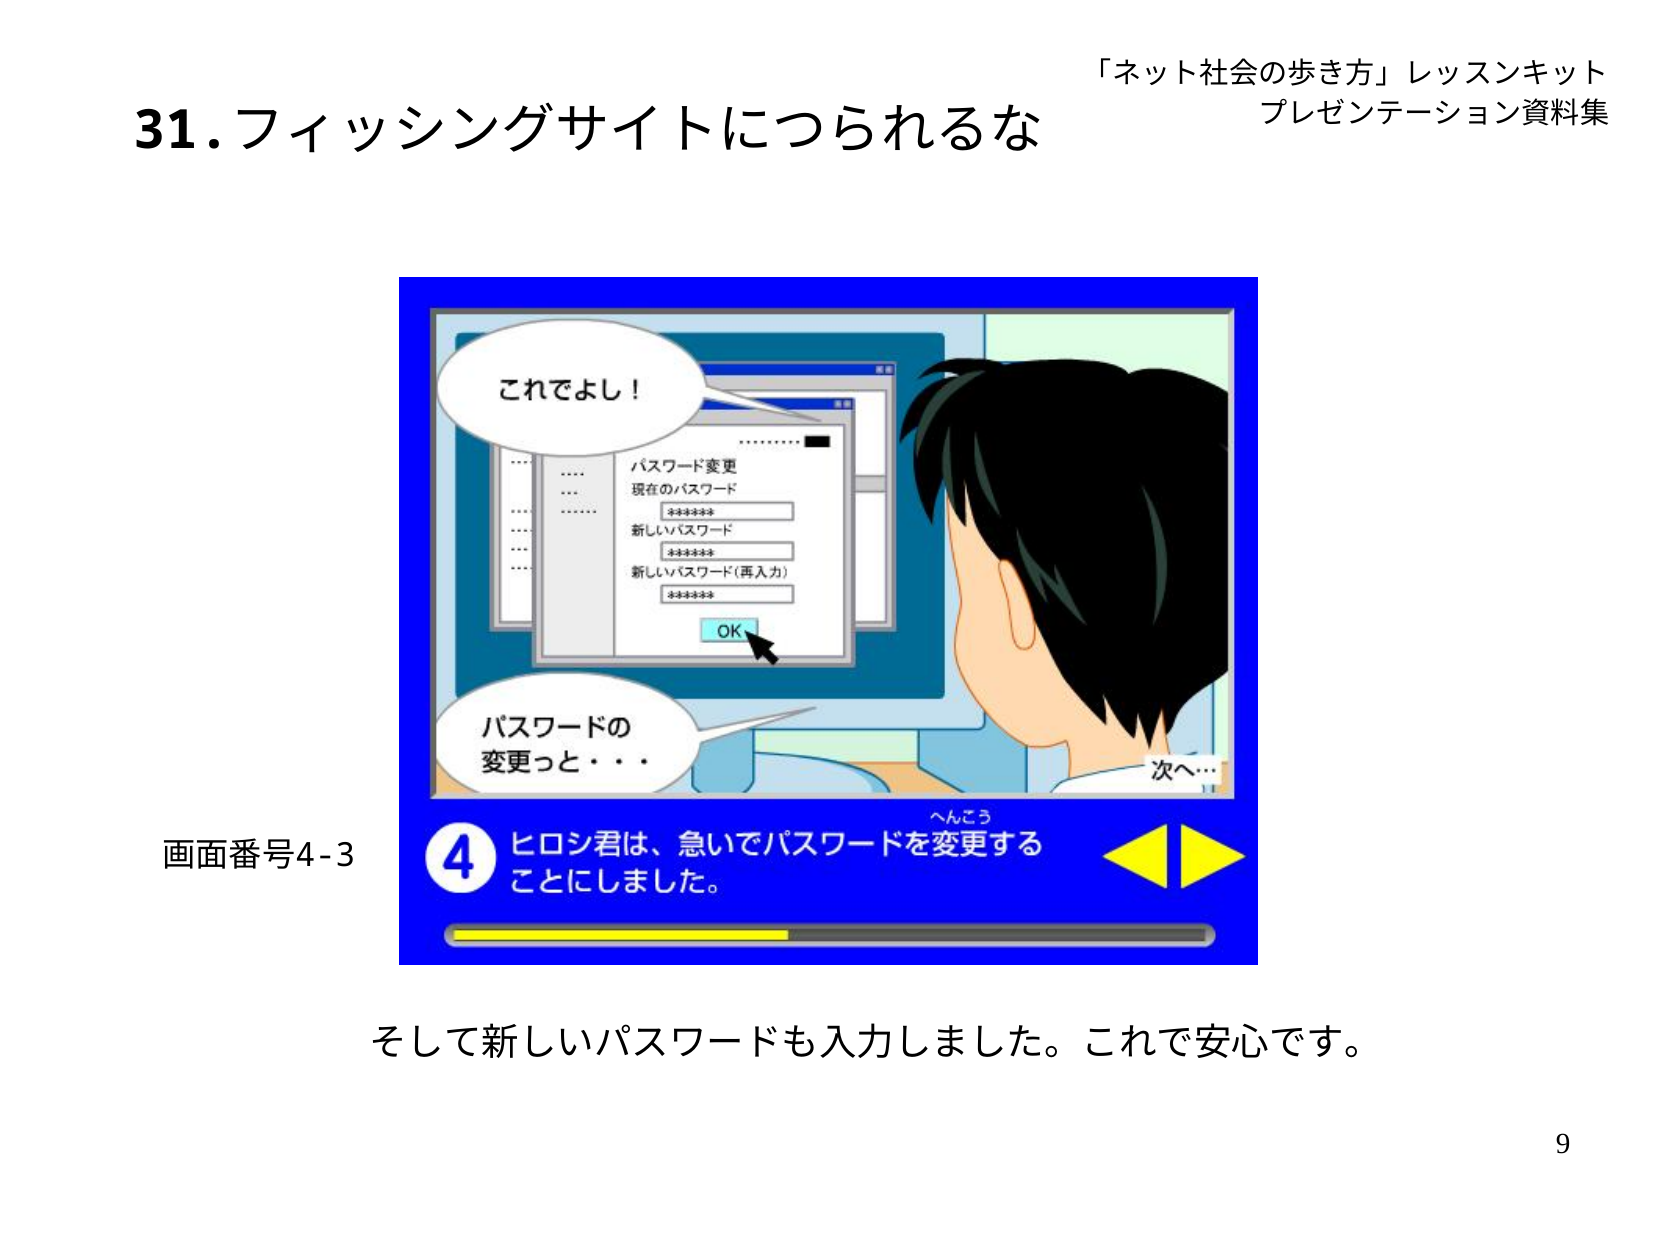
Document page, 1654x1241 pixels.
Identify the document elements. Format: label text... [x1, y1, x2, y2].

text_box 画面番号4-3 [147, 826, 384, 882]
text_box そして新しいパスワードも入力しました。これで安心です。 [354, 1004, 1418, 1074]
picture [399, 277, 1258, 965]
text_box 「ネット社会の歩き方」レッスンキット プレゼンテーション資料集 [1062, 44, 1625, 139]
text_box 31.フィッシングサイトにつられるな [118, 88, 1093, 169]
